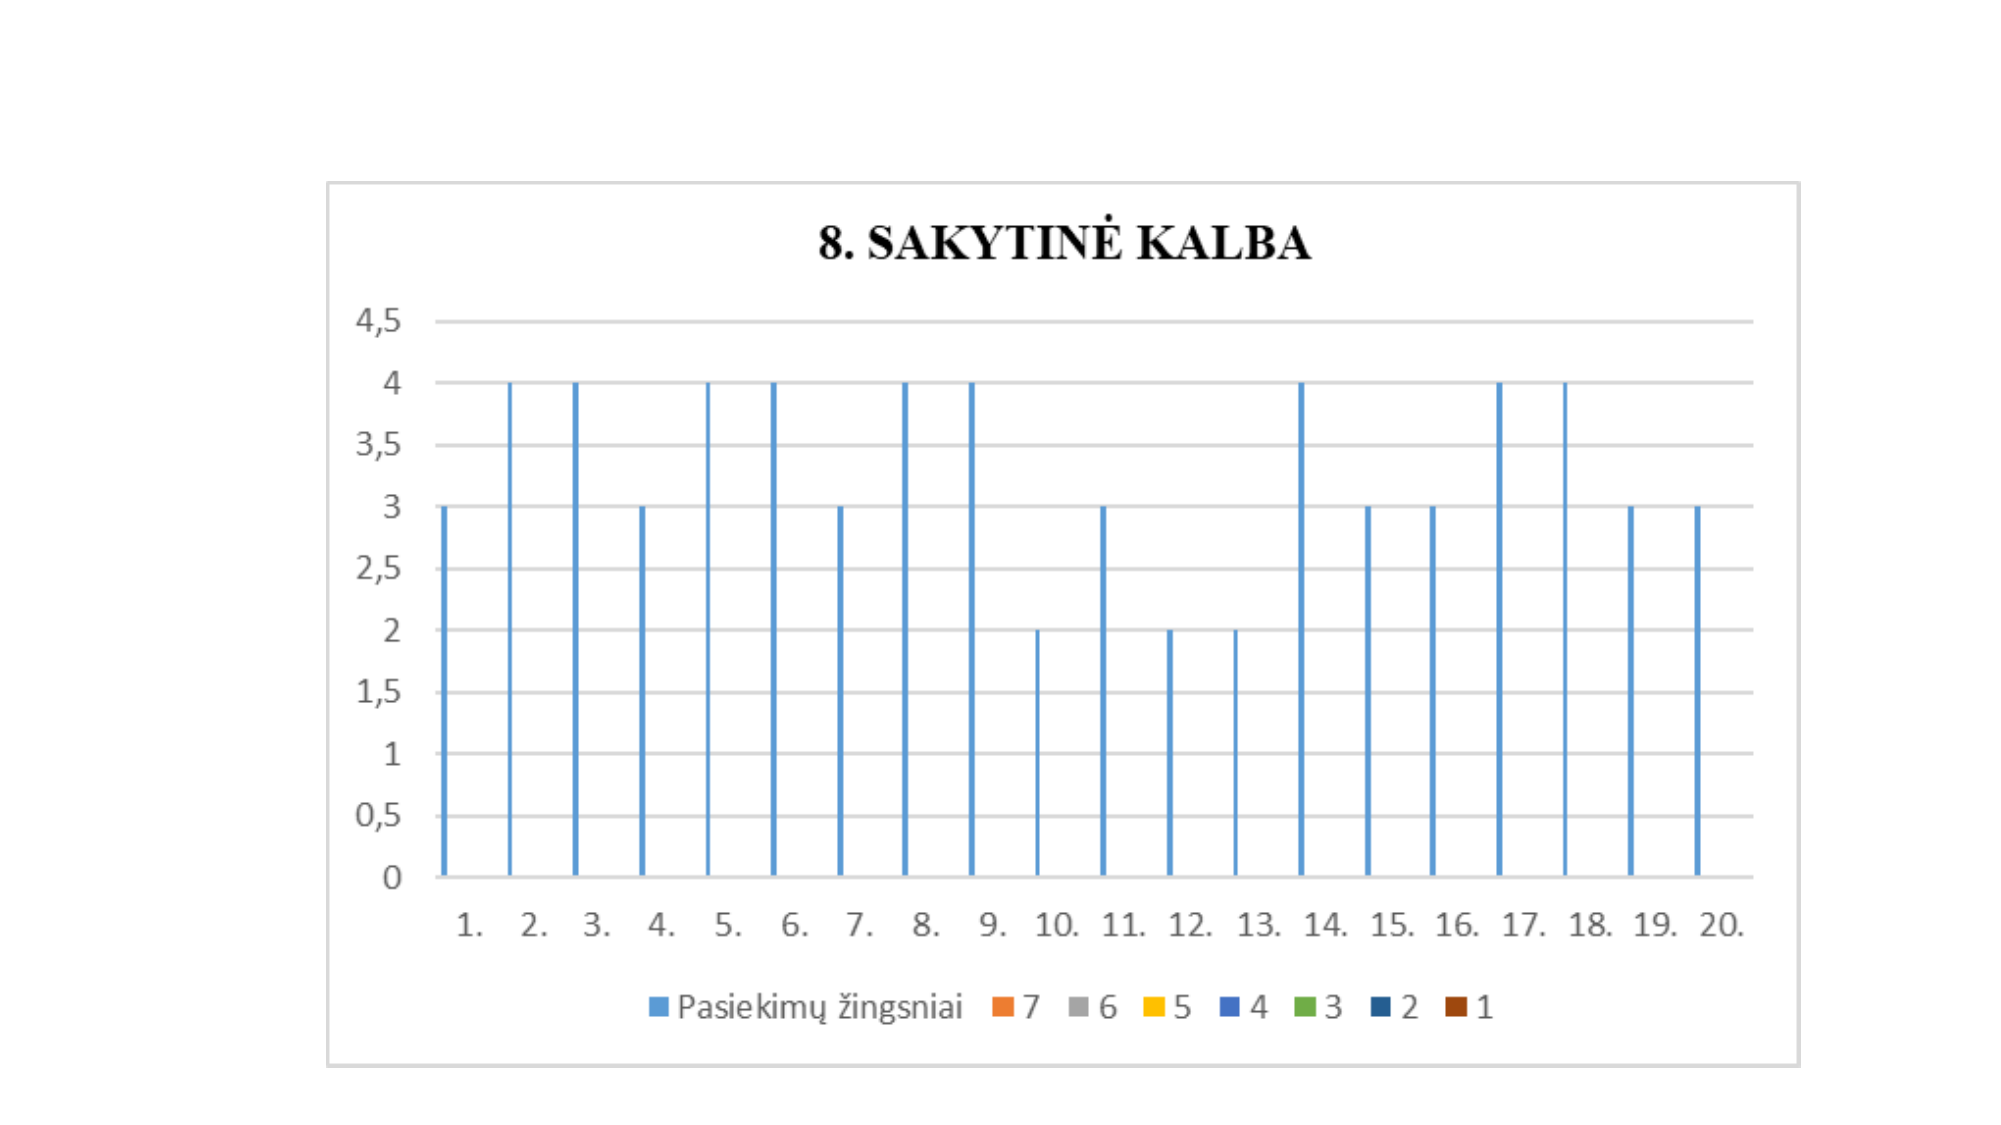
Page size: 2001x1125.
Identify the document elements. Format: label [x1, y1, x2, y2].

picture [326, 181, 1801, 1068]
